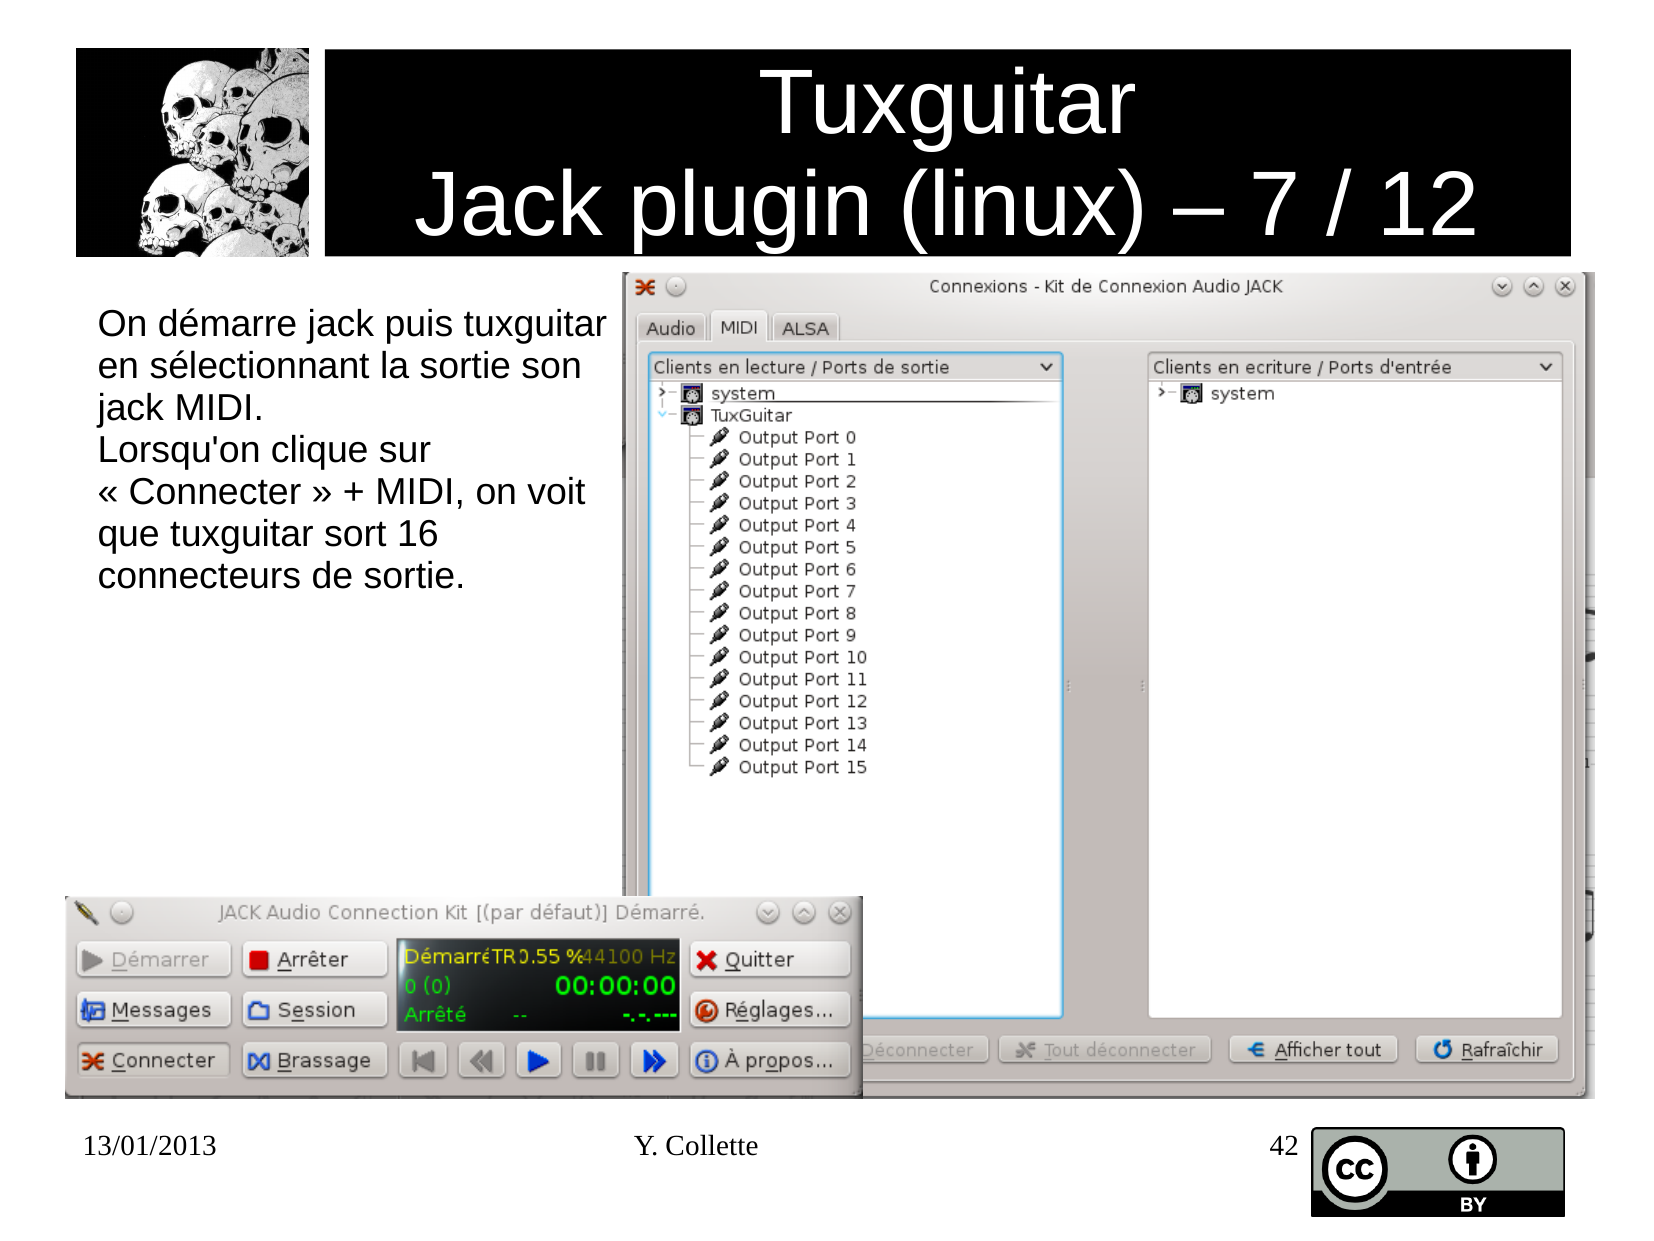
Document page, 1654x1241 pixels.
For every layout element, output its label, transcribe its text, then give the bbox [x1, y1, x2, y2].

picture [65, 272, 1595, 1099]
picture [76, 48, 309, 257]
text_box On démarre jack puis tuxguitar en sélectionnant la sortie son jack MIDI. Lorsqu'on clique sur « Connecter » + MIDI, on voit que tuxguitar sort 16 connecteurs de sortie. [82, 295, 623, 605]
picture [1311, 1127, 1565, 1217]
title Tuxguitar Jack plugin (linux) – 7 / 12 [324, 49, 1571, 257]
